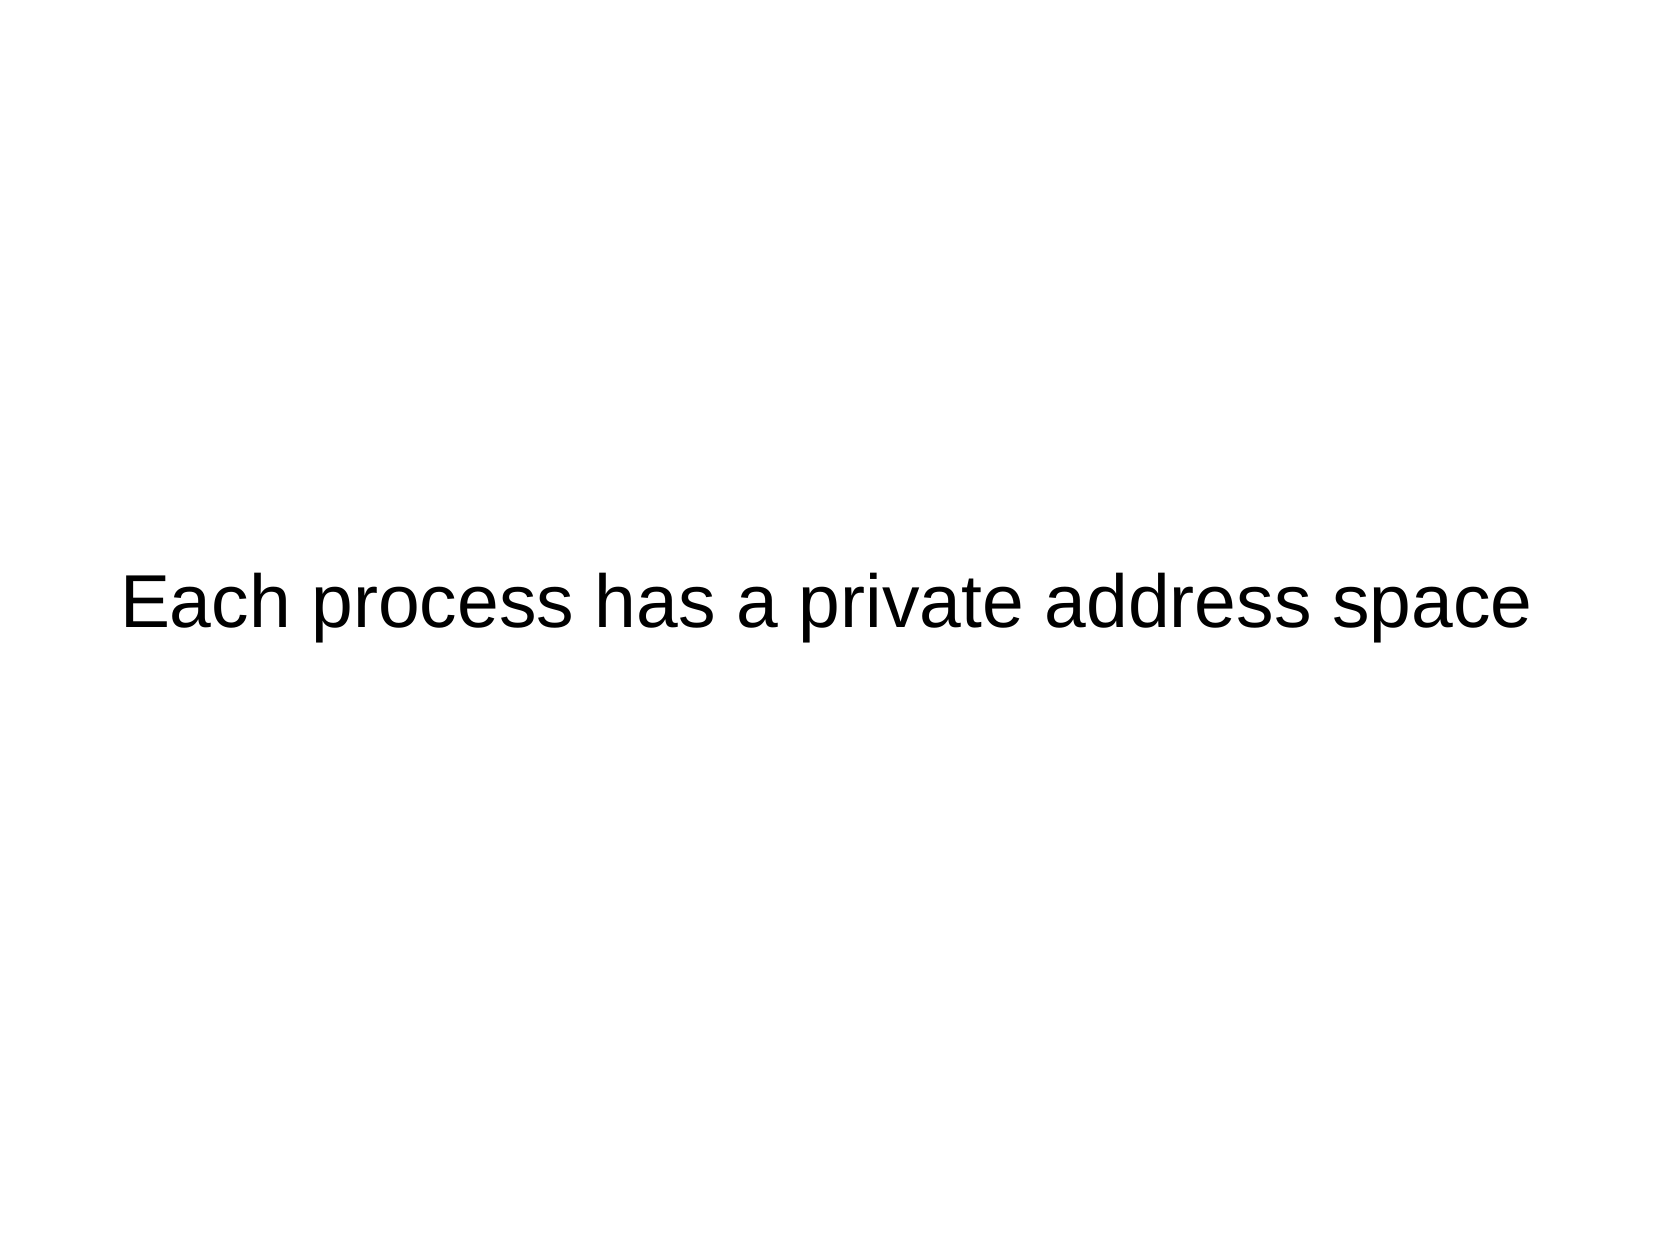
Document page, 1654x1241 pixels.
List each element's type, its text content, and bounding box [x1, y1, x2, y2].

title Each process has a private address space [82, 498, 1571, 706]
